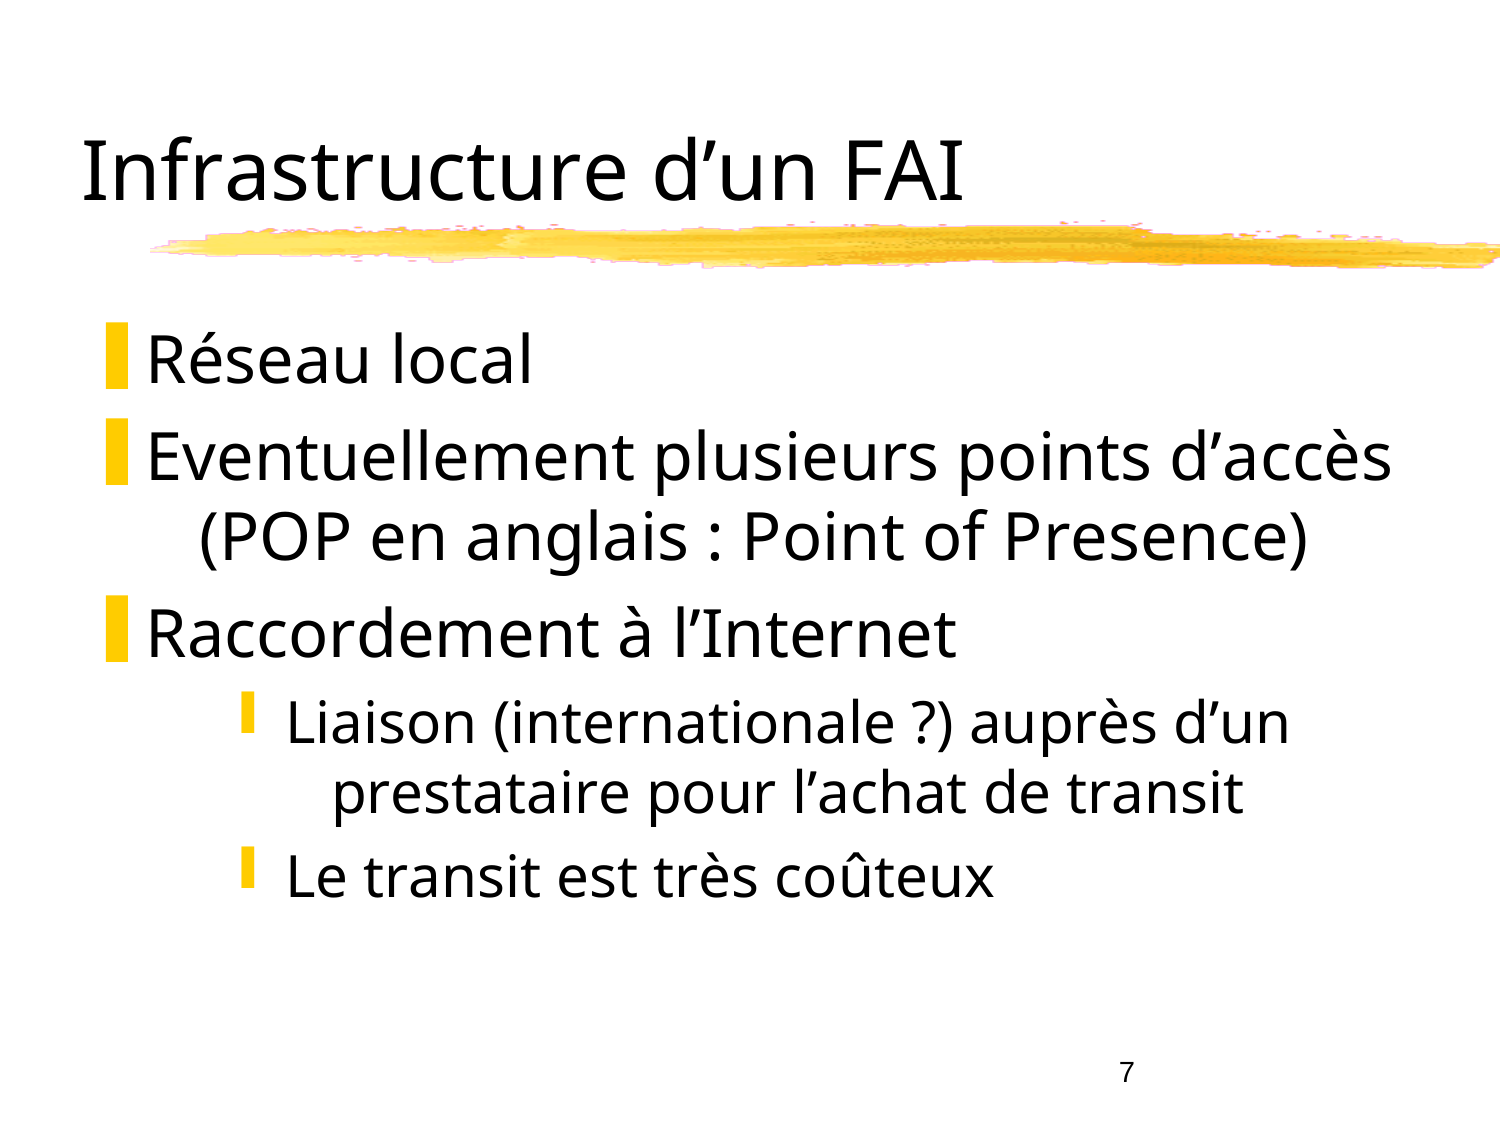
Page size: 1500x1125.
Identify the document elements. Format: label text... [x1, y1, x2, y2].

title Infrastructure d’un FAI [66, 37, 1342, 225]
list Réseau local Eventuellement plusieurs points d’accès (POP en anglais : Point of Presence)‏ Raccordement à l’Internet Liaison (internationale ?) auprès d’un prestataire pour l’achat de transit Le transit est très coûteux [75, 309, 1417, 997]
text_box [1104, 1021, 1416, 1096]
